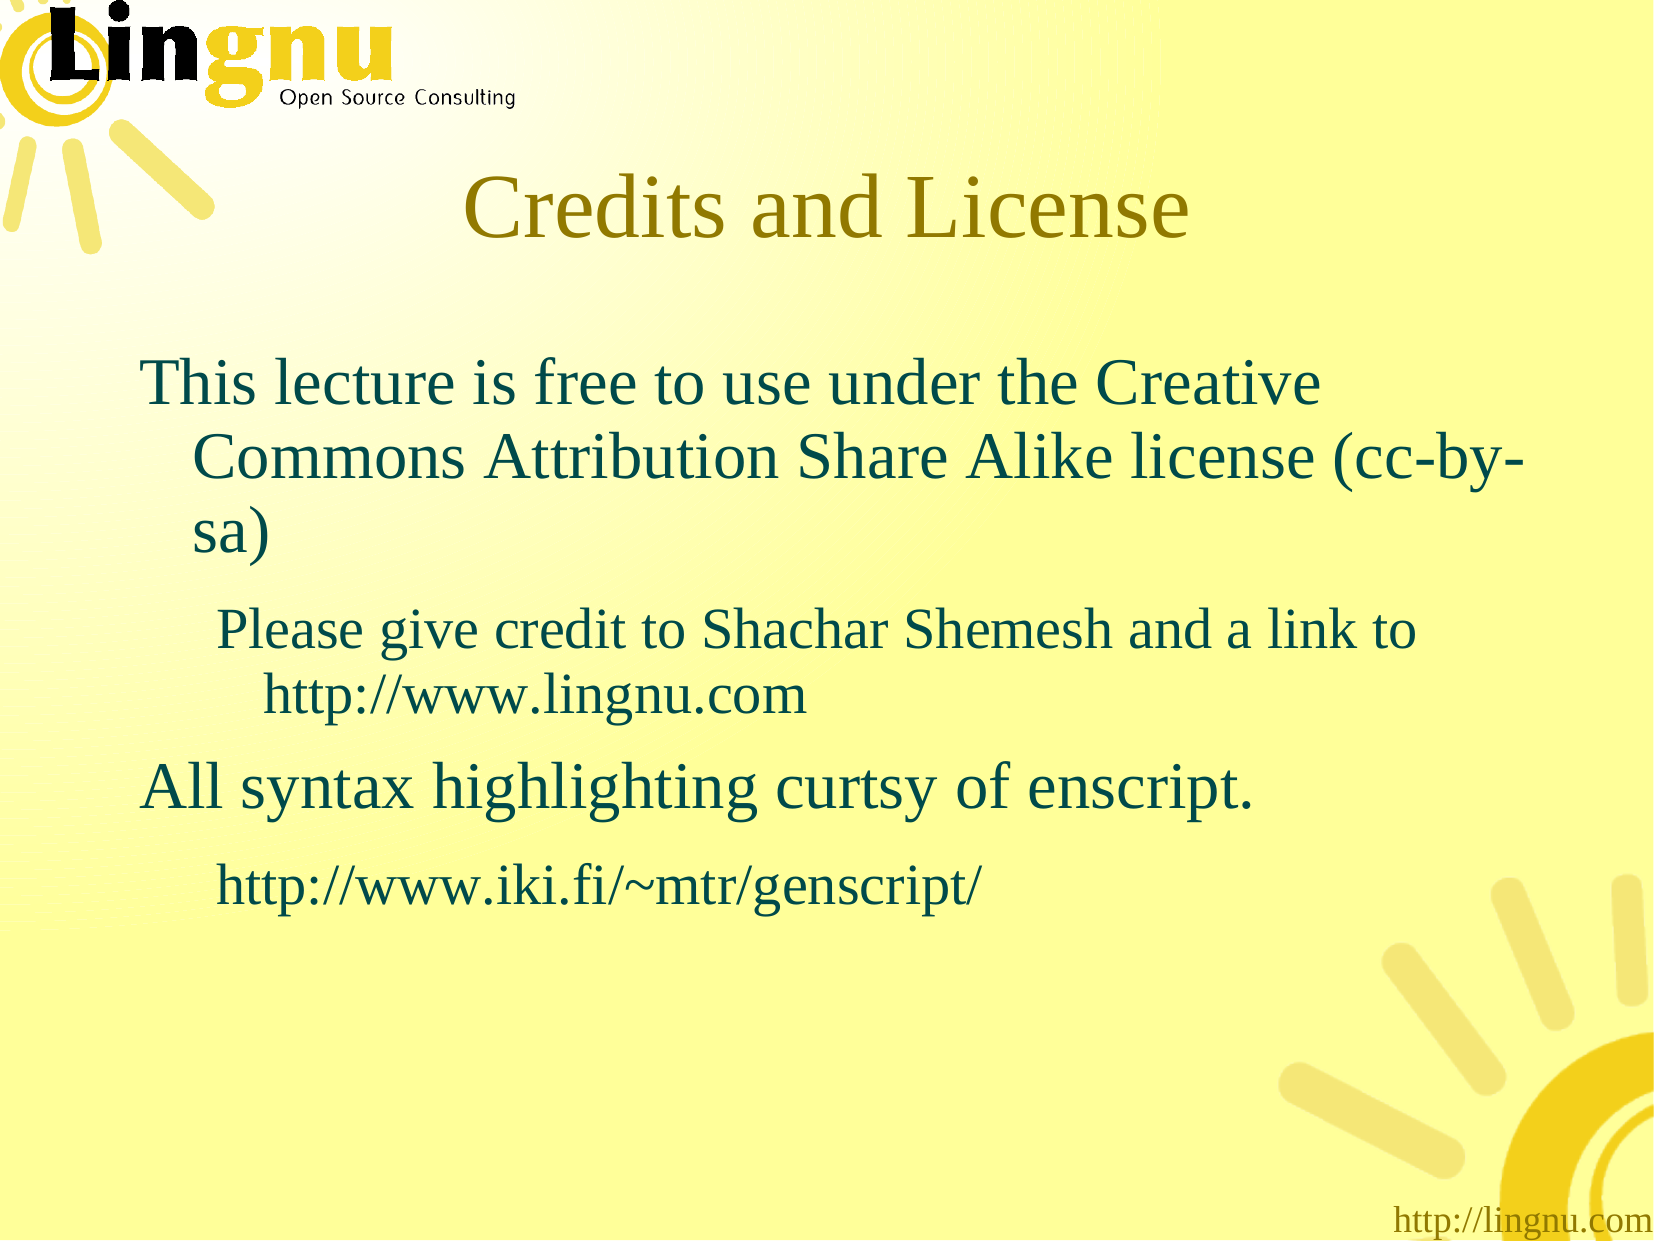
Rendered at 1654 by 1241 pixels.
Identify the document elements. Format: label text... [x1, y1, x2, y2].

title Credits and License [121, 102, 1534, 311]
picture [1256, 871, 1654, 1241]
picture [0, 0, 516, 256]
list This lecture is free to use under the Creative Commons Attribution Share Alike license (cc-by-sa) Please give credit to Shachar Shemesh and a link to http://www.lingnu.com All syntax highlighting curtsy of enscript. http://www.iki.fi/~mtr/genscript/ [121, 344, 1534, 1127]
